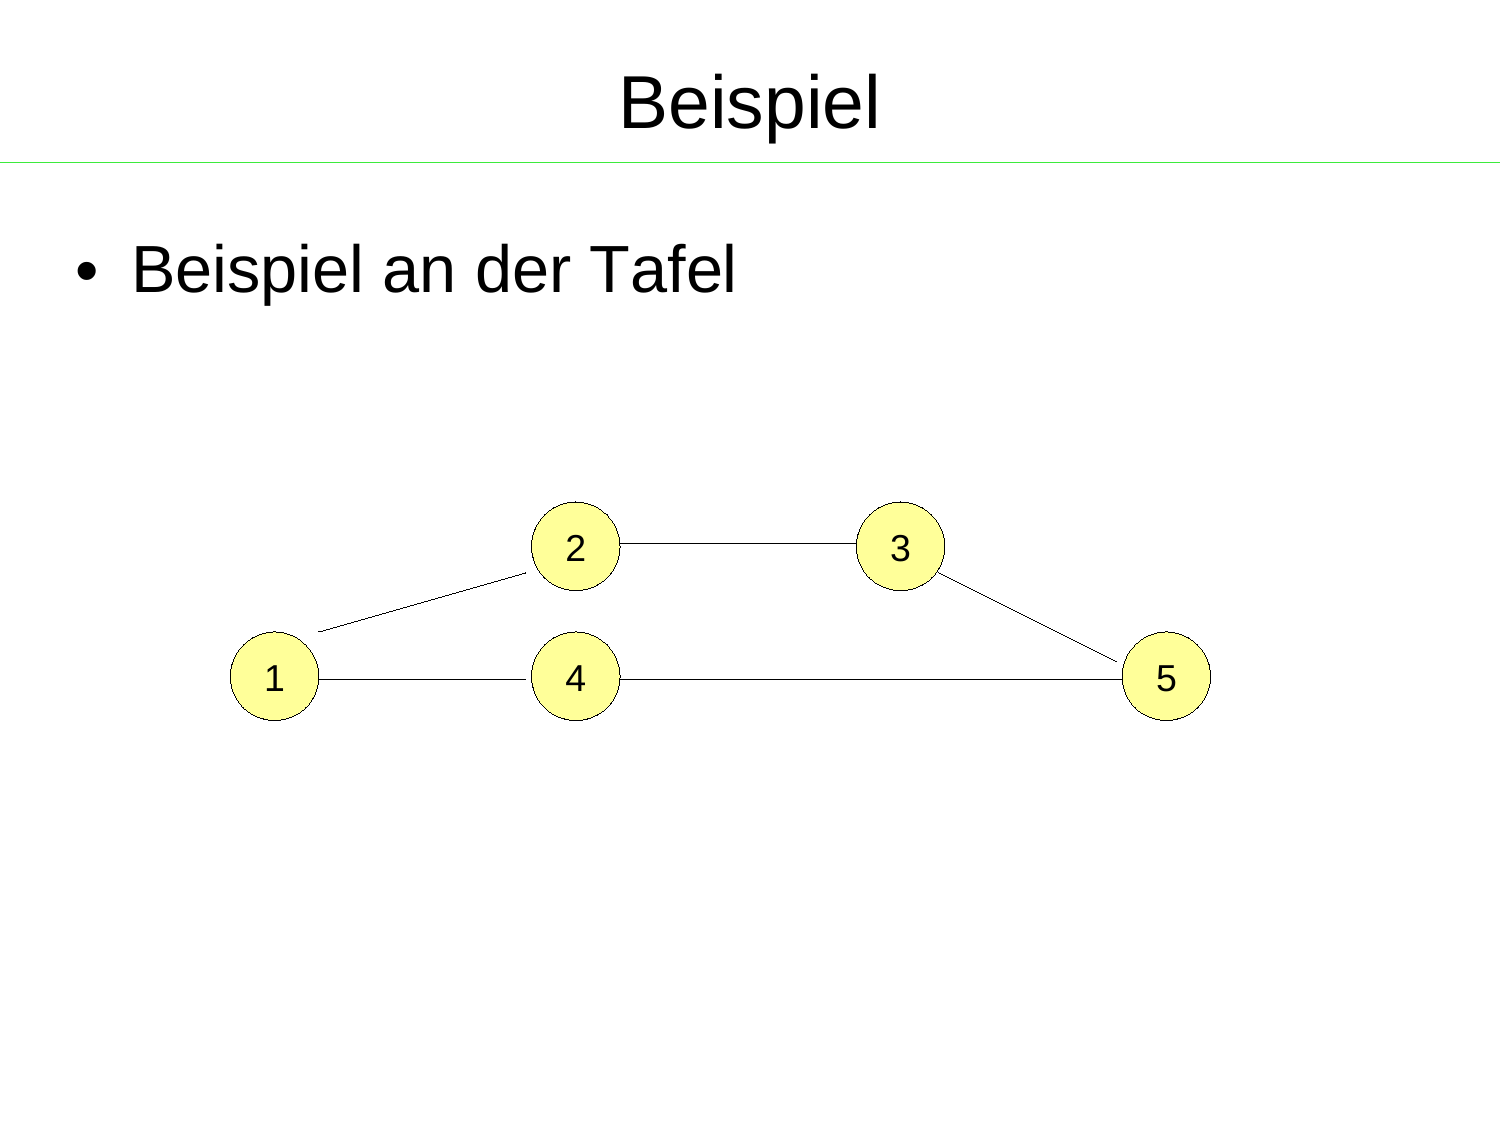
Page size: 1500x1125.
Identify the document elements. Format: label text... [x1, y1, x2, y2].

text_box 4 [531, 631, 621, 721]
text_box 1 [230, 631, 319, 721]
text_box 5 [1122, 631, 1211, 721]
list Beispiel an der Tafel [75, 232, 1426, 986]
text_box 2 [531, 501, 621, 591]
text_box 3 [856, 501, 945, 591]
title Beispiel [75, 57, 1426, 148]
